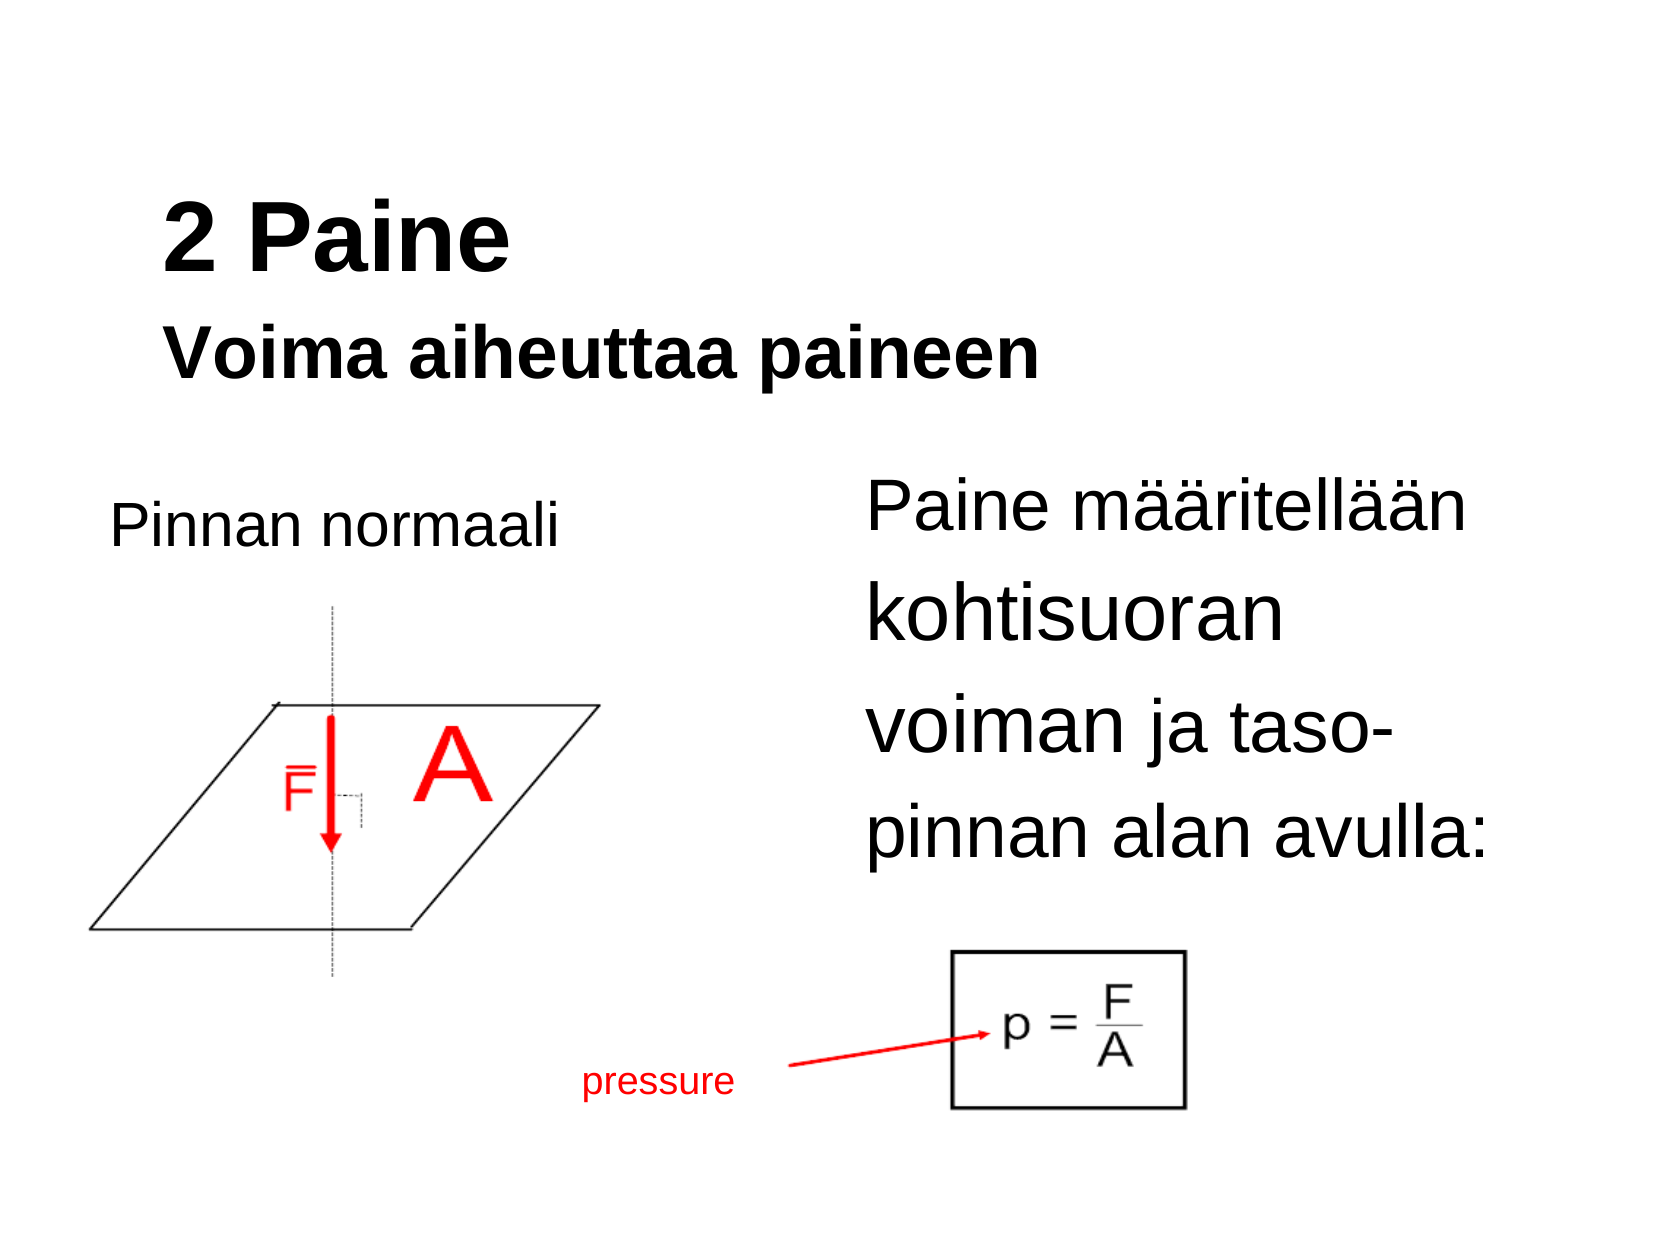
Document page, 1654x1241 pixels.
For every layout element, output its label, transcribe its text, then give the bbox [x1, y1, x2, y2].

picture [780, 909, 1218, 1141]
text_box 2 Paine Voima aiheuttaa paineen [148, 175, 1158, 402]
picture [60, 590, 627, 977]
text_box pressure [566, 1040, 751, 1111]
text_box Paine määritellään kohtisuoran voiman ja taso-pinnan alan avulla: [850, 437, 1572, 880]
text_box Pinnan normaali [94, 465, 577, 567]
